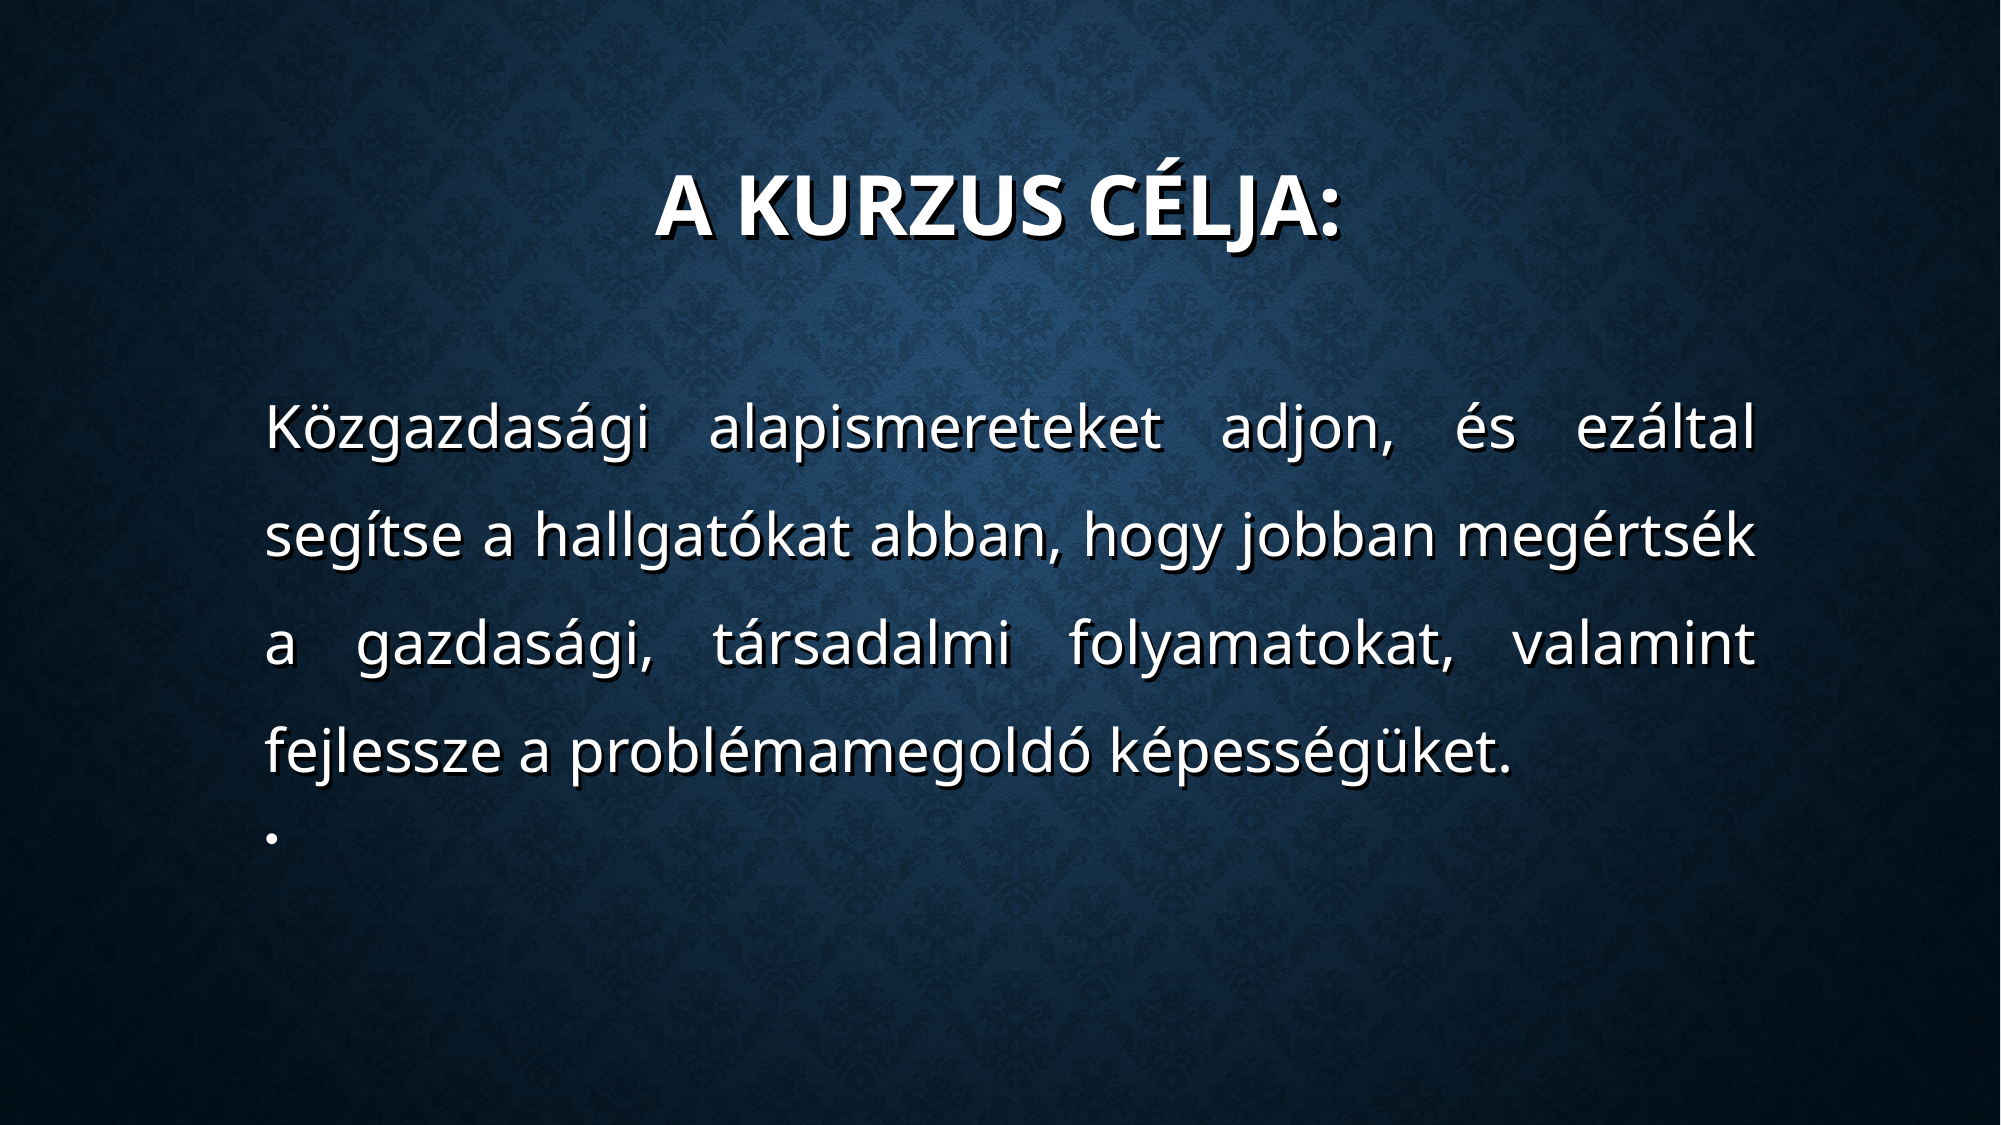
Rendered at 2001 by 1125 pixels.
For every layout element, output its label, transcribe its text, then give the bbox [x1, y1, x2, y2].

list Közgazdasági alapismereteket adjon, és ezáltal segítse a hallgatókat abban, hogy jobban megértsék a gazdasági, társadalmi folyamatokat, valamint fejlessze a problémamegoldó képességüket. [249, 345, 1783, 881]
title A kurzus célja: [149, 99, 1849, 318]
